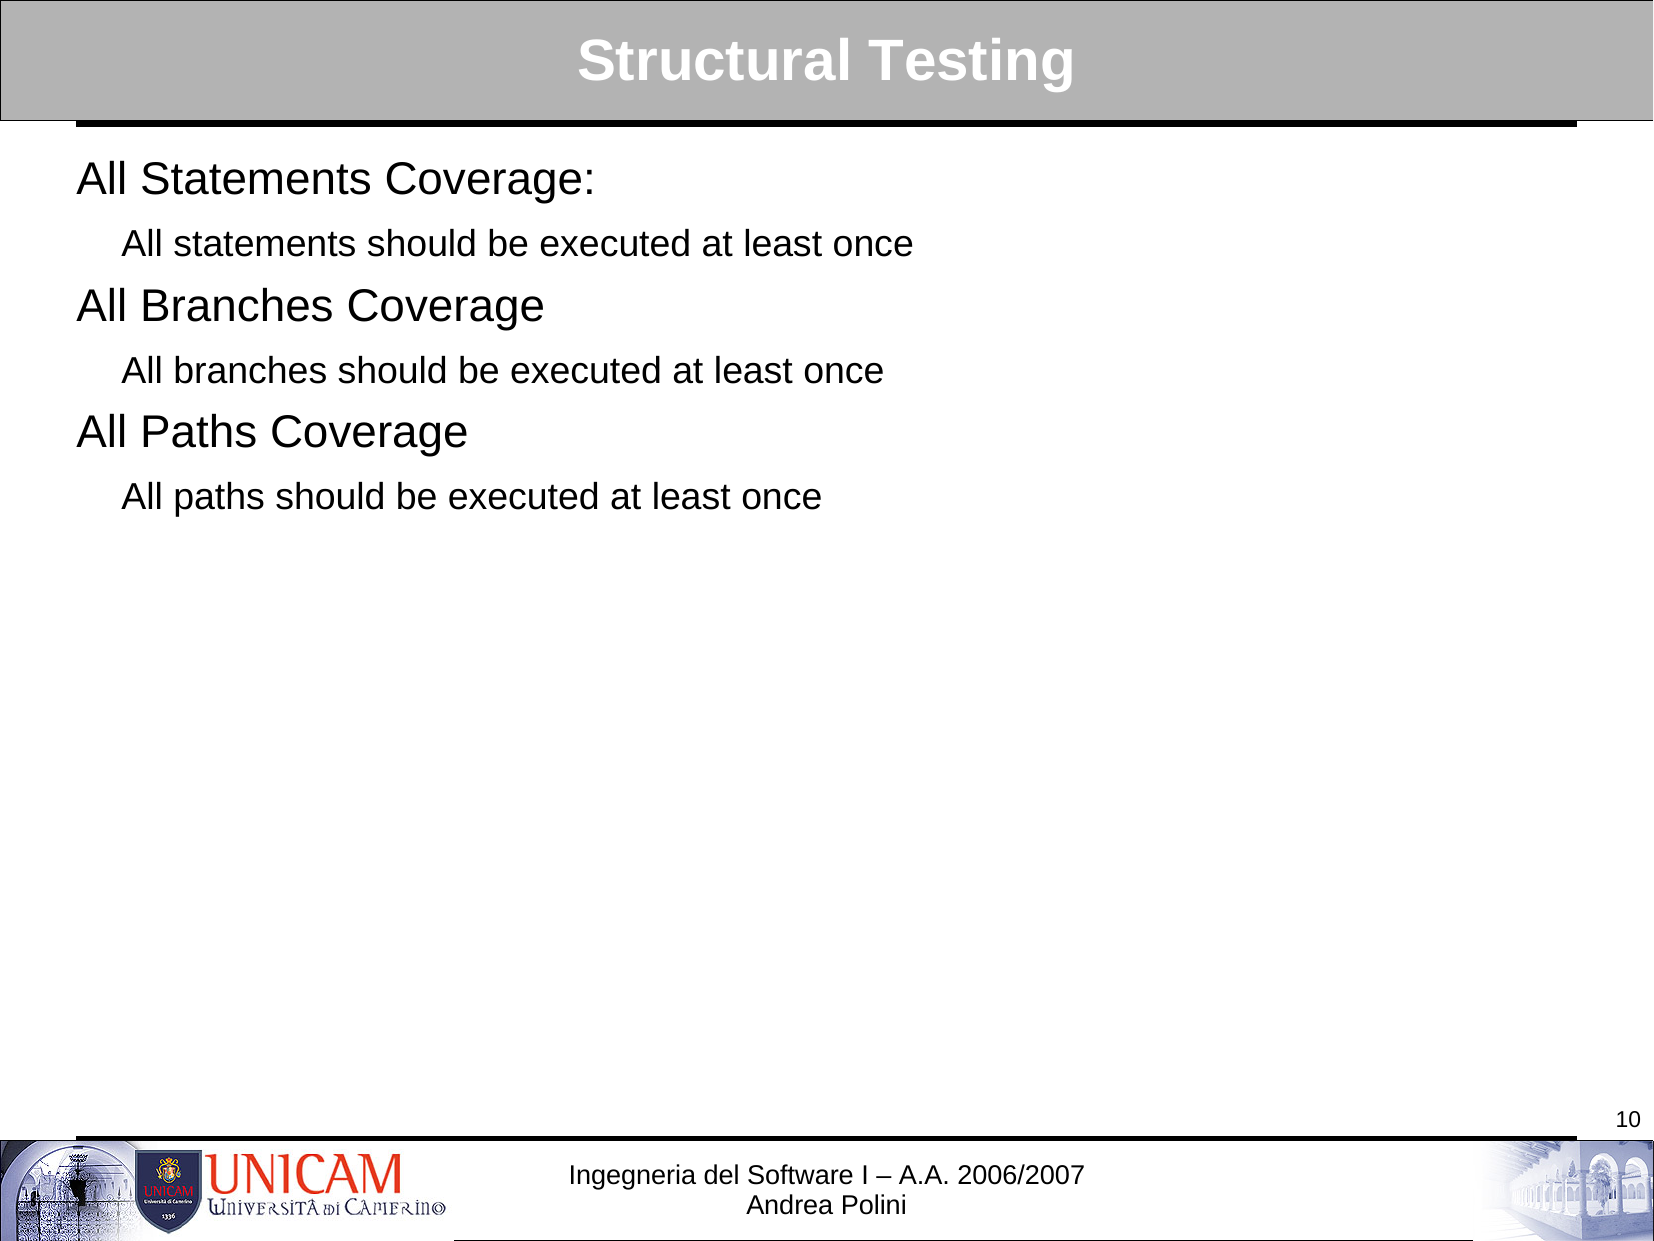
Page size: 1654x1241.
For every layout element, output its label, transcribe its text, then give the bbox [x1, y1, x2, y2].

picture [1473, 1141, 1654, 1241]
picture [0, 1141, 454, 1241]
list All Statements Coverage: All statements should be executed at least once All Branches Coverage All branches should be executed at least once All Paths Coverage All paths should be executed at least once [76, 152, 1577, 671]
title Structural Testing [0, 0, 1653, 121]
